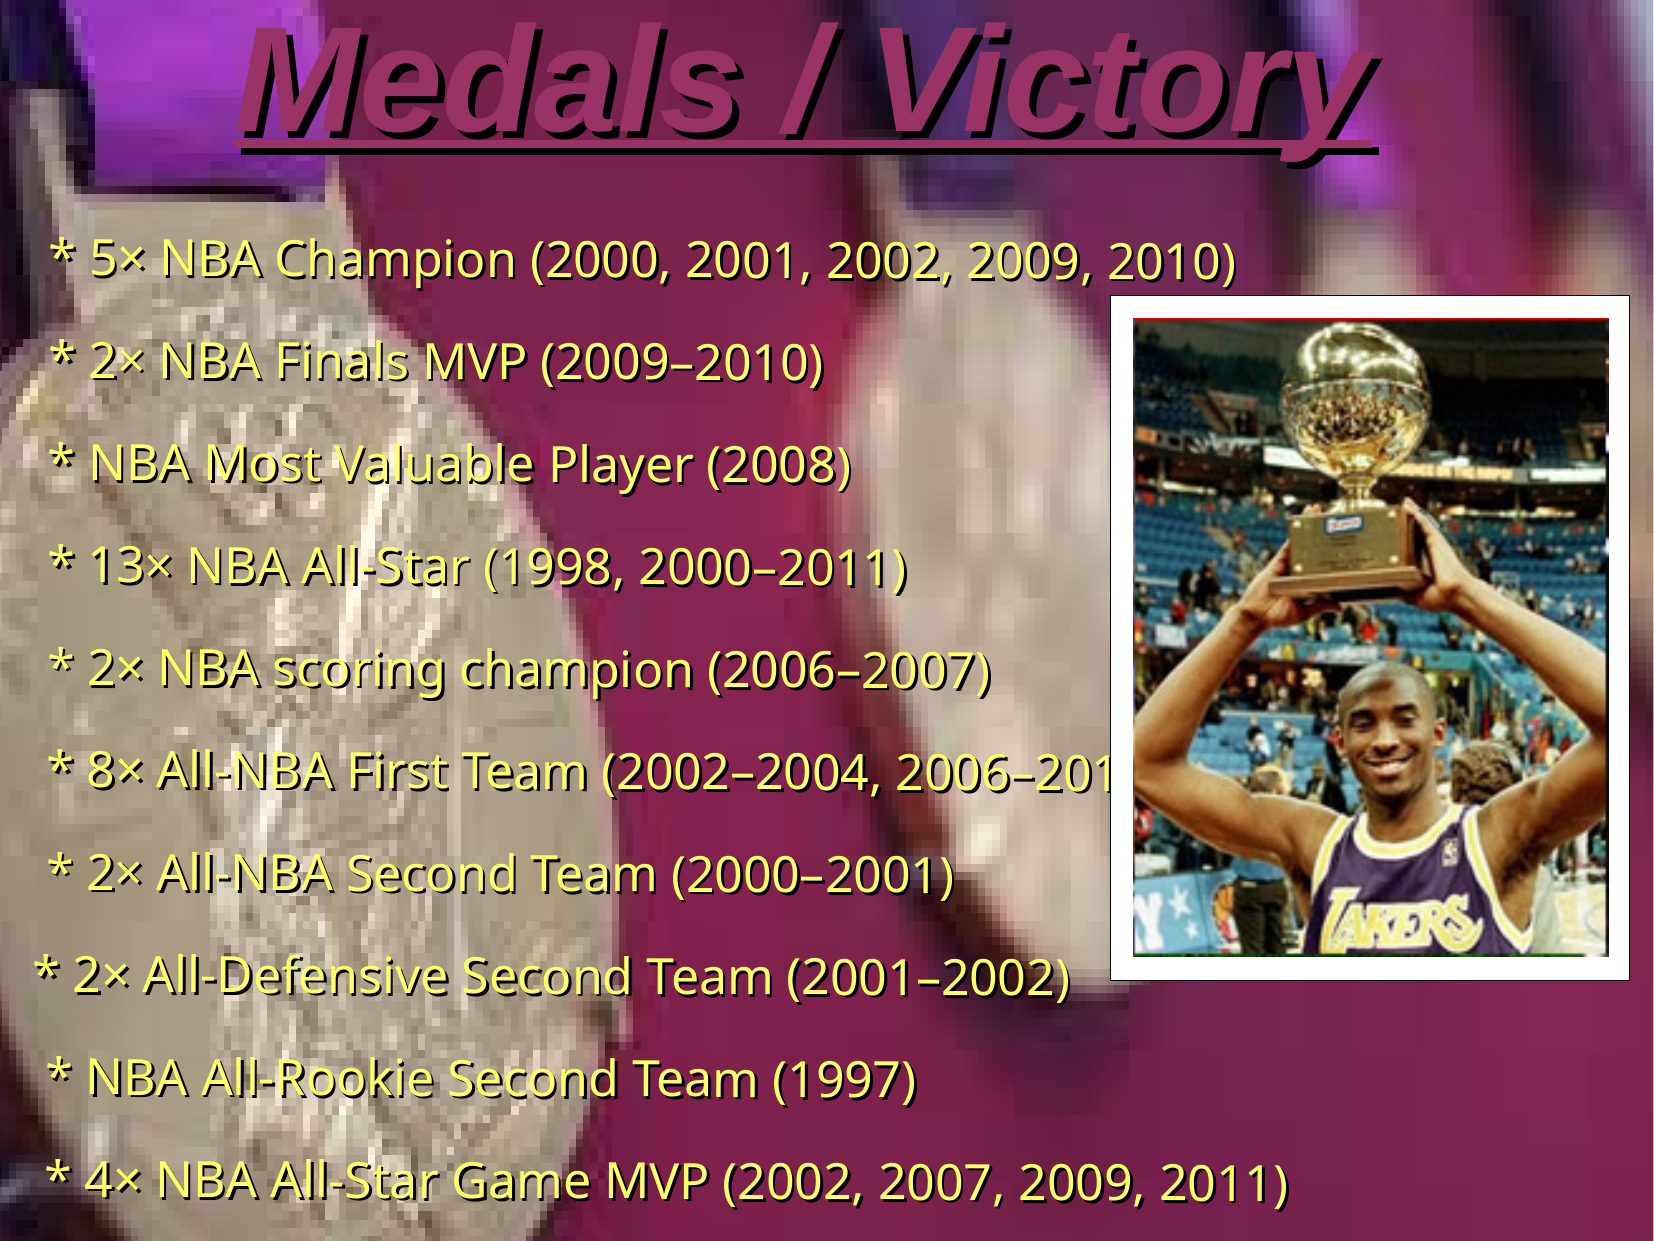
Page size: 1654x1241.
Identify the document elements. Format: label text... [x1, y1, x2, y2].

text_box [1110, 295, 1630, 981]
text_box * 5× NBA Champion (2000, 2001, 2002, 2009, 2010) * 2× NBA Finals MVP (2009–2010) * NBA Most Valuable Player (2008) * 13× NBA All-Star (1998, 2000–2011) * 2× NBA scoring champion (2006–2007) * 8× All-NBA First Team (2002–2004, 2006–2010) * 2× All-NBA Second Team (2000–2001) * 2× All-Defensive Second Team (2001–2002) * NBA All-Rookie Second Team (1997) * 4× NBA All-Star Game MVP (2002, 2007, 2009, 2011) * NBA Slam Dunk Contest champion (1997) *2x Olympic medals [0, 0, 1654, 1241]
picture [1133, 318, 1609, 957]
title Medals / Victory [59, 0, 1548, 184]
